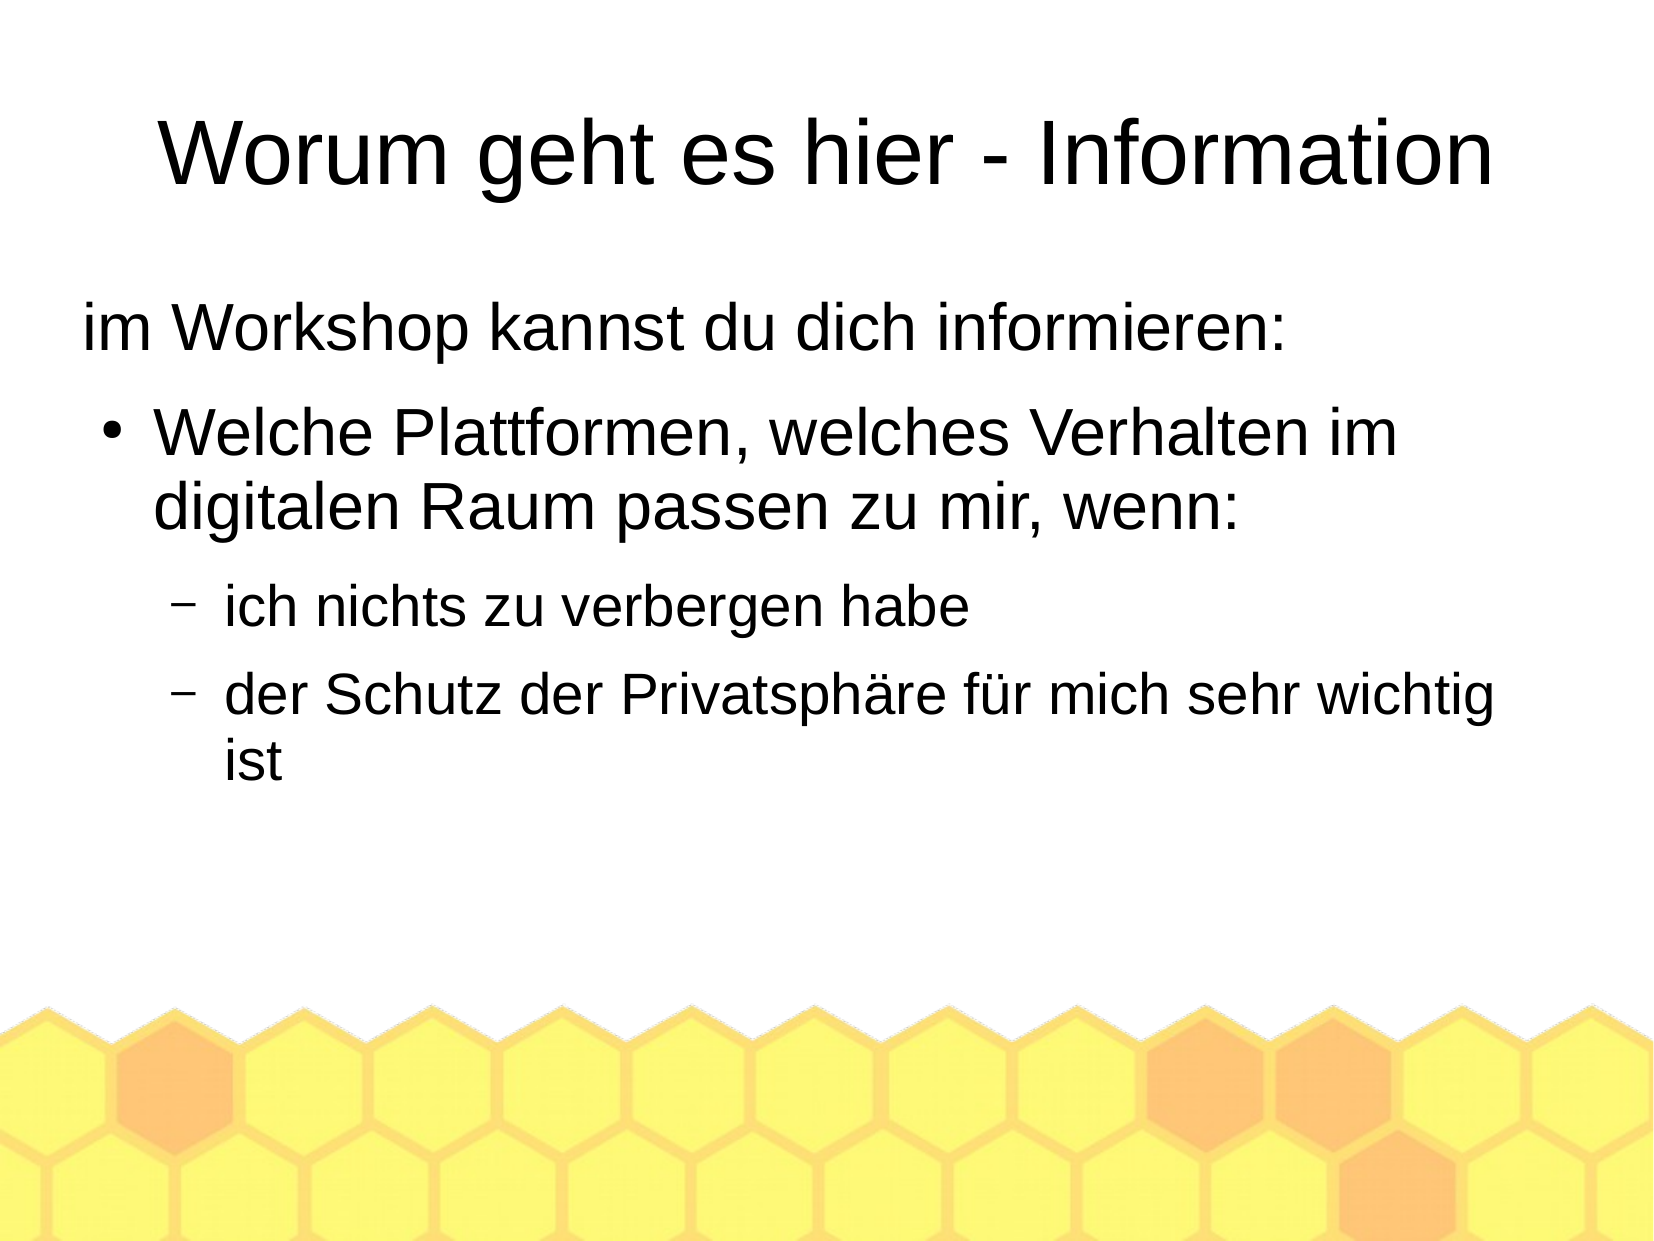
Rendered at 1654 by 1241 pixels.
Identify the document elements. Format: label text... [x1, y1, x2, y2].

list im Workshop kannst du dich informieren: Welche Plattformen, welches Verhalten im digitalen Raum passen zu mir, wenn: ich nichts zu verbergen habe der Schutz der Privatsphäre für mich sehr wichtig ist [82, 290, 1571, 1010]
title Worum geht es hier - Information [82, 49, 1571, 257]
picture [0, 1001, 1654, 1241]
